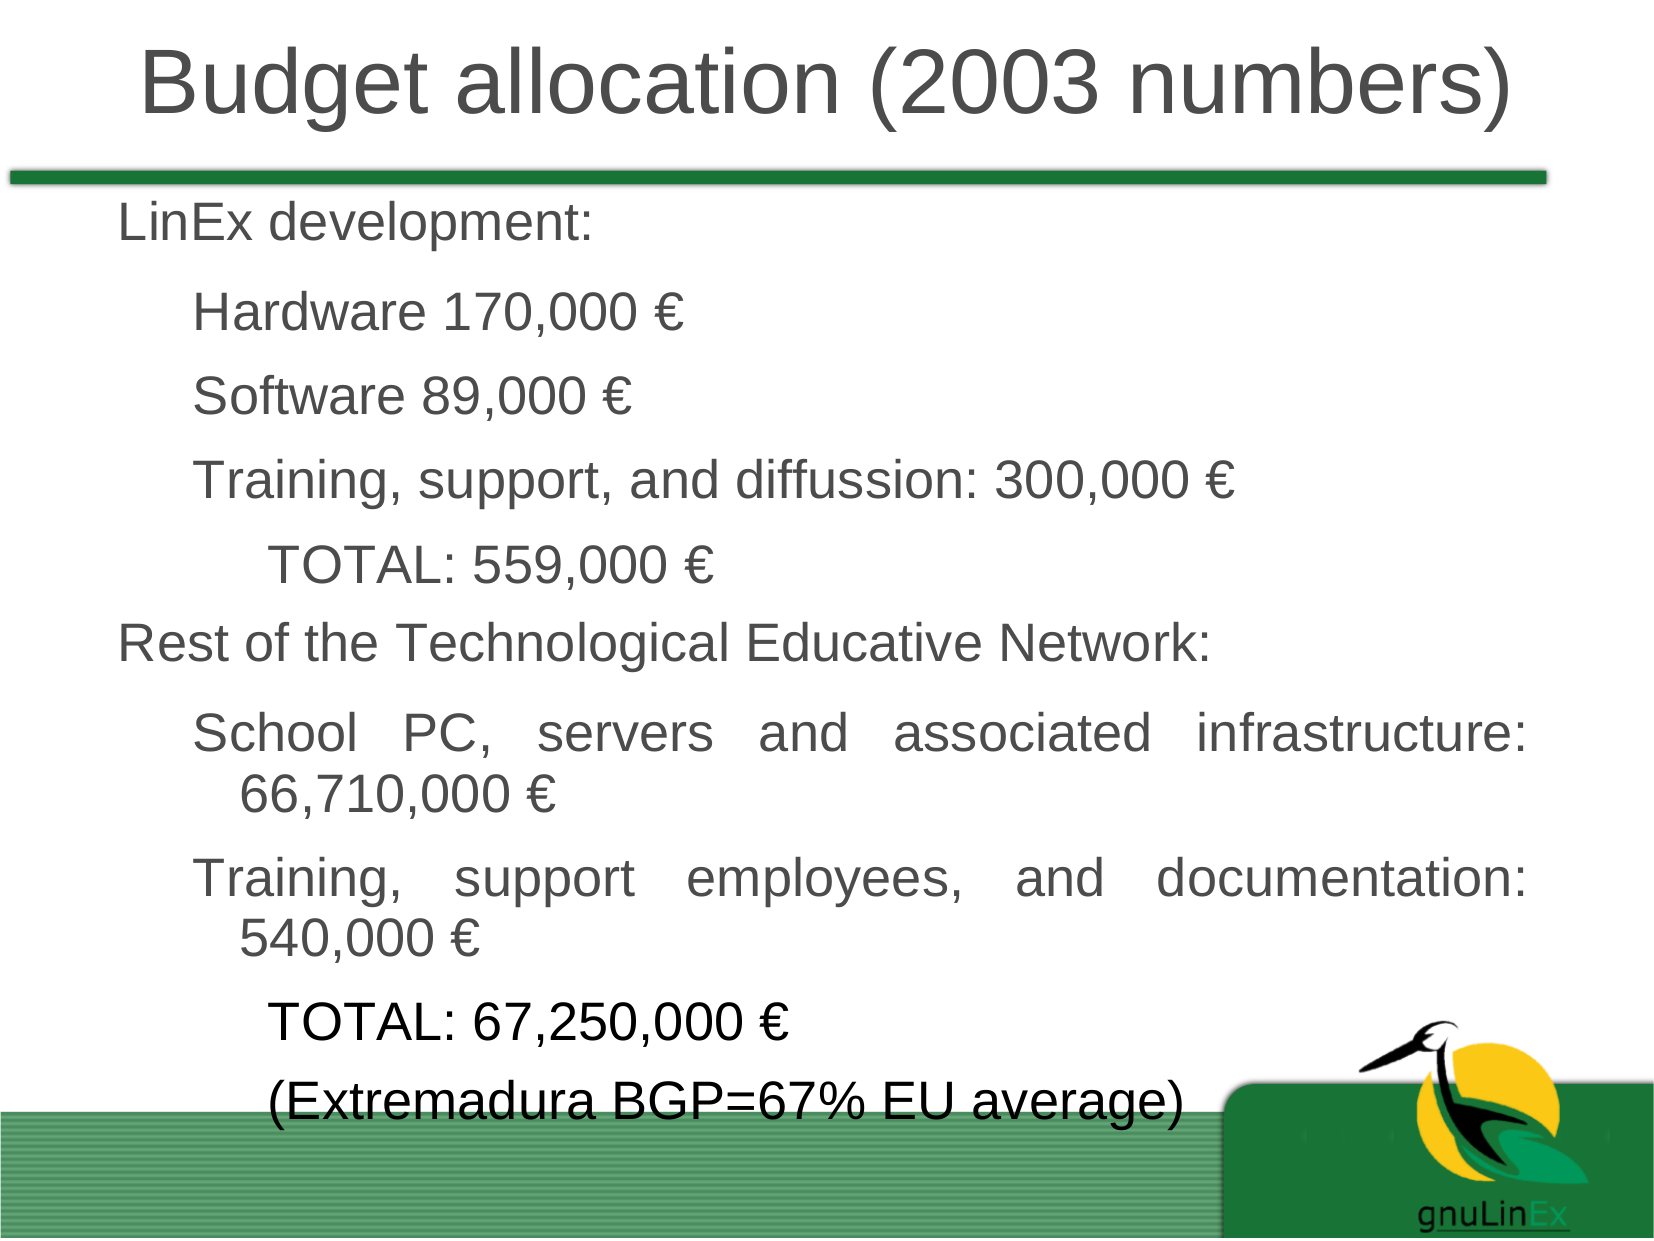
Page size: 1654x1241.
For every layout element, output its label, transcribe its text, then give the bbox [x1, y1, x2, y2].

list LinEx development: Hardware 170,000 € Software 89,000 € Training, support, and diffussion: 300,000 € TOTAL: 559,000 € Rest of the Technological Educative Network: School PC, servers and associated infrastructure: 66,710,000 € Training, support employees, and documentation: 540,000 € TOTAL: 67,250,000 € (Extremadura BGP=67% EU average) [117, 191, 1530, 1212]
title Budget allocation (2003 numbers) [121, 0, 1534, 164]
picture [0, 0, 1654, 1238]
